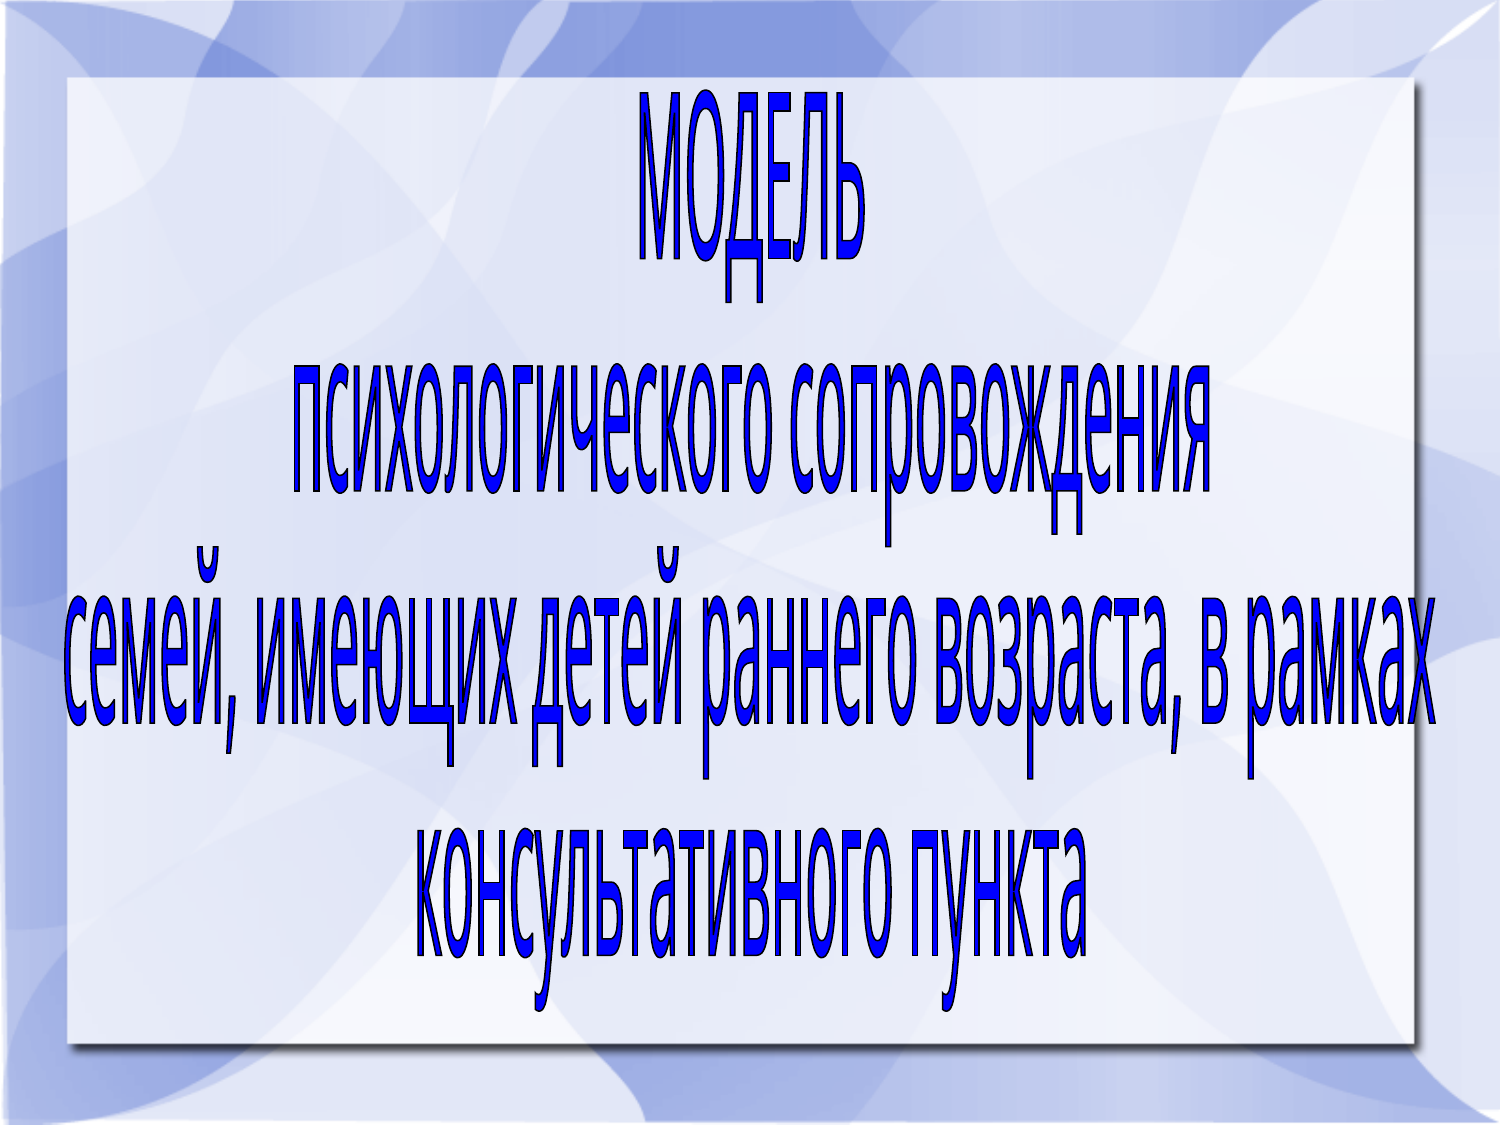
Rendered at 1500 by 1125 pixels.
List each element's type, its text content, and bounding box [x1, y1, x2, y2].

text_box МОДЕЛЬ психологического сопровождения семей, имеющих детей раннего возраста, в рамках консультативного пункта [294, 366, 319, 491]
text_box МОДЕЛЬ психологического сопровождения семей, имеющих детей раннего возраста, в рамках консультативного пункта [744, 830, 769, 956]
text_box МОДЕЛЬ психологического сопровождения семей, имеющих детей раннего возраста, в рамках консультативного пункта [1034, 830, 1058, 956]
text_box МОДЕЛЬ психологического сопровождения семей, имеющих детей раннего возраста, в рамках консультативного пункта [888, 596, 916, 726]
text_box МОДЕЛЬ психологического сопровождения семей, имеющих детей раннего возраста, в рамках консультативного пункта [622, 596, 648, 726]
text_box МОДЕЛЬ психологического сопровождения семей, имеющих детей раннего возраста, в рамках консультативного пункта [1008, 830, 1033, 956]
text_box МОДЕЛЬ психологического сопровождения семей, имеющих детей раннего возраста, в рамках консультативного пункта [634, 363, 657, 494]
text_box МОДЕЛЬ психологического сопровождения семей, имеющих детей раннего возраста, в рамках консультативного пункта [1114, 598, 1138, 724]
text_box МОДЕЛЬ психологического сопровождения семей, имеющих детей раннего возраста, в рамках консультативного пункта [1152, 366, 1179, 491]
text_box МОДЕЛЬ психологического сопровождения семей, имеющих детей раннего возраста, в рамках консультативного пункта [1010, 366, 1082, 535]
picture [0, 0, 1500, 1125]
text_box МОДЕЛЬ психологического сопровождения семей, имеющих детей раннего возраста, в рамках консультативного пункта [511, 828, 534, 958]
text_box МОДЕЛЬ психологического сопровождения семей, имеющих детей раннего возраста, в рамках консультативного пункта [445, 366, 472, 493]
text_box МОДЕЛЬ психологического сопровождения семей, имеющих детей раннего возраста, в рамках консультативного пункта [418, 830, 442, 956]
text_box МОДЕЛЬ психологического сопровождения семей, имеющих детей раннего возраста, в рамках консультативного пункта [768, 92, 791, 259]
text_box МОДЕЛЬ психологического сопровождения семей, имеющих детей раннего возраста, в рамках консультативного пункта [1183, 366, 1209, 491]
text_box МОДЕЛЬ психологического сопровождения семей, имеющих детей раннего возраста, в рамках консультативного пункта [654, 598, 681, 724]
text_box МОДЕЛЬ психологического сопровождения семей, имеющих детей раннего возраста, в рамках консультативного пункта [885, 363, 912, 547]
text_box МОДЕЛЬ психологического сопровождения семей, имеющих детей раннего возраста, в рамках консультативного пункта [734, 596, 759, 726]
text_box МОДЕЛЬ психологического сопровождения семей, имеющих детей раннего возраста, в рамках консультативного пункта [793, 92, 827, 262]
text_box МОДЕЛЬ психологического сопровождения семей, имеющих детей раннего возраста, в рамках консультативного пункта [385, 366, 413, 491]
text_box МОДЕЛЬ психологического сопровождения семей, имеющих детей раннего возраста, в рамках консультативного пункта [331, 596, 357, 726]
text_box МОДЕЛЬ психологического сопровождения семей, имеющих детей раннего возраста, в рамках консультативного пункта [415, 363, 443, 494]
text_box МОДЕЛЬ психологического сопровождения семей, имеющих детей раннего возраста, в рамках консультативного пункта [1061, 828, 1085, 958]
text_box МОДЕЛЬ психологического сопровождения семей, имеющих детей раннего возраста, в рамках консультативного пункта [514, 366, 532, 491]
text_box МОДЕЛЬ психологического сопровождения семей, имеющих детей раннего возраста, в рамках консультативного пункта [942, 830, 970, 1012]
text_box МОДЕЛЬ психологического сопровождения семей, имеющих детей раннего возраста, в рамках консультативного пункта [123, 598, 155, 724]
text_box МОДЕЛЬ психологического сопровождения семей, имеющих детей раннего возраста, в рамках консультативного пункта [597, 830, 623, 956]
text_box МОДЕЛЬ психологического сопровождения семей, имеющих детей раннего возраста, в рамках консультативного пункта [444, 828, 472, 958]
text_box МОДЕЛЬ психологического сопровождения семей, имеющих детей раннего возраста, в рамках консультативного пункта [64, 596, 87, 726]
text_box МОДЕЛЬ психологического сопровождения семей, имеющих детей раннего возраста, в рамках консультативного пункта [1248, 596, 1275, 779]
text_box МОДЕЛЬ психологического сопровождения семей, имеющих детей раннего возраста, в рамках консультативного пункта [723, 366, 741, 491]
text_box МОДЕЛЬ психологического сопровождения семей, имеющих детей раннего возраста, в рамках консультативного пункта [744, 363, 772, 494]
text_box МОДЕЛЬ психологического сопровождения семей, имеющих детей раннего возраста, в рамках консультативного пункта [974, 830, 1000, 956]
text_box МОДЕЛЬ психологического сопровождения семей, имеющих детей раннего возраста, в рамках консультативного пункта [966, 596, 994, 726]
text_box МОДЕЛЬ психологического сопровождения семей, имеющих детей раннего возраста, в рамках консультативного пункта [1279, 596, 1304, 726]
text_box МОДЕЛЬ психологического сопровождения семей, имеющих детей раннего возраста, в рамках консультативного пункта [1312, 598, 1344, 724]
text_box МОДЕЛЬ психологического сопровождения семей, имеющих детей раннего возраста, в рамках консультативного пункта [767, 598, 793, 724]
text_box МОДЕЛЬ психологического сопровождения семей, имеющих детей раннего возраста, в рамках консультативного пункта [561, 830, 589, 957]
text_box МОДЕЛЬ психологического сопровождения семей, имеющих детей раннего возраста, в рамках консультативного пункта [679, 830, 704, 956]
text_box МОДЕЛЬ психологического сопровождения семей, имеющих детей раннего возраста, в рамках консультативного пункта [458, 598, 485, 724]
text_box МОДЕЛЬ психологического сопровождения семей, имеющих детей раннего возраста, в рамках консультативного пункта [703, 596, 730, 779]
text_box МОДЕЛЬ психологического сопровождения семей, имеющих детей раннего возраста, в рамках консультативного пункта [1118, 366, 1144, 491]
text_box МОДЕЛЬ психологического сопровождения семей, имеющих детей раннего возраста, в рамках консультативного пункта [194, 598, 220, 724]
text_box МОДЕЛЬ психологического сопровождения семей, имеющих детей раннего возраста, в рамках консультативного пункта [595, 598, 619, 724]
text_box МОДЕЛЬ психологического сопровождения семей, имеющих детей раннего возраста, в рамках консультативного пункта [688, 363, 716, 494]
text_box МОДЕЛЬ психологического сопровождения семей, имеющих детей раннего возраста, в рамках консультативного пункта [1202, 598, 1228, 724]
text_box МОДЕЛЬ психологического сопровождения семей, имеющих детей раннего возраста, в рамках консультативного пункта [842, 830, 861, 956]
text_box МОДЕЛЬ психологического сопровождения семей, имеющих детей раннего возраста, в рамках консультативного пункта [90, 596, 116, 726]
text_box МОДЕЛЬ психологического сопровождения семей, имеющих детей раннего возраста, в рамках консультативного пункта [479, 363, 507, 494]
text_box МОДЕЛЬ психологического сопровождения семей, имеющих детей раннего возраста, в рамках консультативного пункта [817, 363, 845, 494]
text_box МОДЕЛЬ психологического сопровождения семей, имеющих детей раннего возраста, в рамках консультативного пункта [1352, 598, 1377, 724]
text_box МОДЕЛЬ психологического сопровождения семей, имеющих детей раннего возраста, в рамках консультативного пункта [952, 366, 977, 491]
text_box МОДЕЛЬ психологического сопровождения семей, имеющих детей раннего возраста, в рамках консультативного пункта [604, 363, 629, 494]
text_box МОДЕЛЬ психологического сопровождения семей, имеющих детей раннего возраста, в рамках консультативного пункта [709, 830, 735, 956]
text_box МОДЕЛЬ психологического сопровождения семей, имеющих детей раннего возраста, в рамках консультативного пункта [640, 92, 680, 259]
text_box МОДЕЛЬ психологического сопровождения семей, имеющих детей раннего возраста, в рамках консультативного пункта [1379, 596, 1403, 726]
text_box МОДЕЛЬ психологического сопровождения семей, имеющих детей раннего возраста, в рамках консультативного пункта [687, 90, 724, 261]
text_box МОДЕЛЬ психологического сопровождения семей, имеющих детей раннего возраста, в рамках консультативного пункта [834, 596, 860, 726]
text_box МОДЕЛЬ психологического сопровождения семей, имеющих детей раннего возраста, в рамках консультативного пункта [534, 830, 563, 1012]
text_box МОДЕЛЬ психологического сопровождения семей, имеющих детей раннего возраста, в рамках консультативного пункта [981, 363, 1009, 494]
text_box МОДЕЛЬ психологического сопровождения семей, имеющих детей раннего возраста, в рамках консультативного пункта [162, 596, 187, 726]
text_box МОДЕЛЬ психологического сопровождения семей, имеющих детей раннего возраста, в рамках консультативного пункта [363, 596, 402, 726]
text_box МОДЕЛЬ психологического сопровождения семей, имеющих детей раннего возраста, в рамках консультативного пункта [937, 598, 962, 724]
text_box МОДЕЛЬ психологического сопровождения семей, имеющих детей раннего возраста, в рамках консультативного пункта [326, 363, 348, 494]
text_box МОДЕЛЬ психологического сопровождения семей, имеющих детей раннего возраста, в рамках консультативного пункта [726, 92, 763, 303]
text_box МОДЕЛЬ психологического сопровождения семей, имеющих детей раннего возраста, в рамках консультативного пункта [1085, 363, 1111, 494]
text_box МОДЕЛЬ психологического сопровождения семей, имеющих детей раннего возраста, в рамках консультативного пункта [478, 830, 505, 956]
text_box МОДЕЛЬ психологического сопровождения семей, имеющих детей раннего возраста, в рамках консультативного пункта [998, 596, 1021, 726]
text_box МОДЕЛЬ психологического сопровождения семей, имеющих детей раннего возраста, в рамках консультативного пункта [409, 598, 454, 767]
text_box МОДЕЛЬ психологического сопровождения семей, имеющих детей раннего возраста, в рамках консультативного пункта [1059, 596, 1083, 726]
text_box МОДЕЛЬ психологического сопровождения семей, имеющих детей раннего возраста, в рамках консультативного пункта [1408, 598, 1436, 724]
text_box МОДЕЛЬ психологического сопровождения семей, имеющих детей раннего возраста, в рамках консультативного пункта [623, 830, 648, 956]
text_box МОДЕЛЬ психологического сопровождения семей, имеющих детей раннего возраста, в рамках консультативного пункта [571, 366, 597, 491]
text_box МОДЕЛЬ психологического сопровождения семей, имеющих детей раннего возраста, в рамках консультативного пункта [354, 366, 380, 491]
text_box МОДЕЛЬ психологического сопровождения семей, имеющих детей раннего возраста, в рамках консультативного пункта [864, 828, 892, 958]
text_box МОДЕЛЬ психологического сопровождения семей, имеющих детей раннего возраста, в рамках консультативного пункта [292, 598, 325, 724]
text_box МОДЕЛЬ психологического сопровождения семей, имеющих детей раннего возраста, в рамках консультативного пункта [808, 828, 836, 958]
text_box МОДЕЛЬ психологического сопровождения семей, имеющих детей раннего возраста, в рамках консультативного пункта [791, 363, 813, 494]
text_box МОДЕЛЬ психологического сопровождения семей, имеющих детей раннего возраста, в рамках консультативного пункта [912, 830, 938, 956]
text_box МОДЕЛЬ психологического сопровождения семей, имеющих детей раннего возраста, в рамках консультативного пункта [532, 598, 563, 767]
text_box МОДЕЛЬ психологического сопровождения семей, имеющих детей раннего возраста, в рамках консультативного пункта [1090, 596, 1112, 726]
text_box МОДЕЛЬ психологического сопровождения семей, имеющих детей раннего возраста, в рамках консультативного пункта [851, 366, 877, 491]
text_box МОДЕЛЬ психологического сопровождения семей, имеющих детей раннего возраста, в рамках консультативного пункта [257, 598, 284, 724]
text_box МОДЕЛЬ психологического сопровождения семей, имеющих детей раннего возраста, в рамках консультативного пункта [1141, 596, 1166, 726]
text_box МОДЕЛЬ психологического сопровождения семей, имеющих детей раннего возраста, в рамках консультативного пункта [662, 366, 686, 491]
text_box МОДЕЛЬ психологического сопровождения семей, имеющих детей раннего возраста, в рамках консультативного пункта [867, 598, 886, 724]
text_box МОДЕЛЬ психологического сопровождения семей, имеющих детей раннего возраста, в рамках консультативного пункта [537, 366, 564, 491]
text_box МОДЕЛЬ психологического сопровождения семей, имеющих детей раннего возраста, в рамках консультативного пункта [802, 598, 828, 724]
text_box МОДЕЛЬ психологического сопровождения семей, имеющих детей раннего возраста, в рамках консультативного пункта [775, 830, 801, 956]
text_box МОДЕЛЬ психологического сопровождения семей, имеющих детей раннего возраста, в рамках консультативного пункта [917, 363, 945, 494]
text_box МОДЕЛЬ психологического сопровождения семей, имеющих детей раннего возраста, в рамках консультативного пункта [489, 598, 517, 724]
text_box МОДЕЛЬ психологического сопровождения семей, имеющих детей раннего возраста, в рамках консультативного пункта [650, 828, 675, 958]
text_box МОДЕЛЬ психологического сопровождения семей, имеющих детей раннего возраста, в рамках консультативного пункта [566, 596, 592, 726]
text_box МОДЕЛЬ психологического сопровождения семей, имеющих детей раннего возраста, в рамках консультативного пункта [1027, 596, 1054, 779]
text_box МОДЕЛЬ психологического сопровождения семей, имеющих детей раннего возраста, в рамках консультативного пункта [837, 92, 865, 259]
